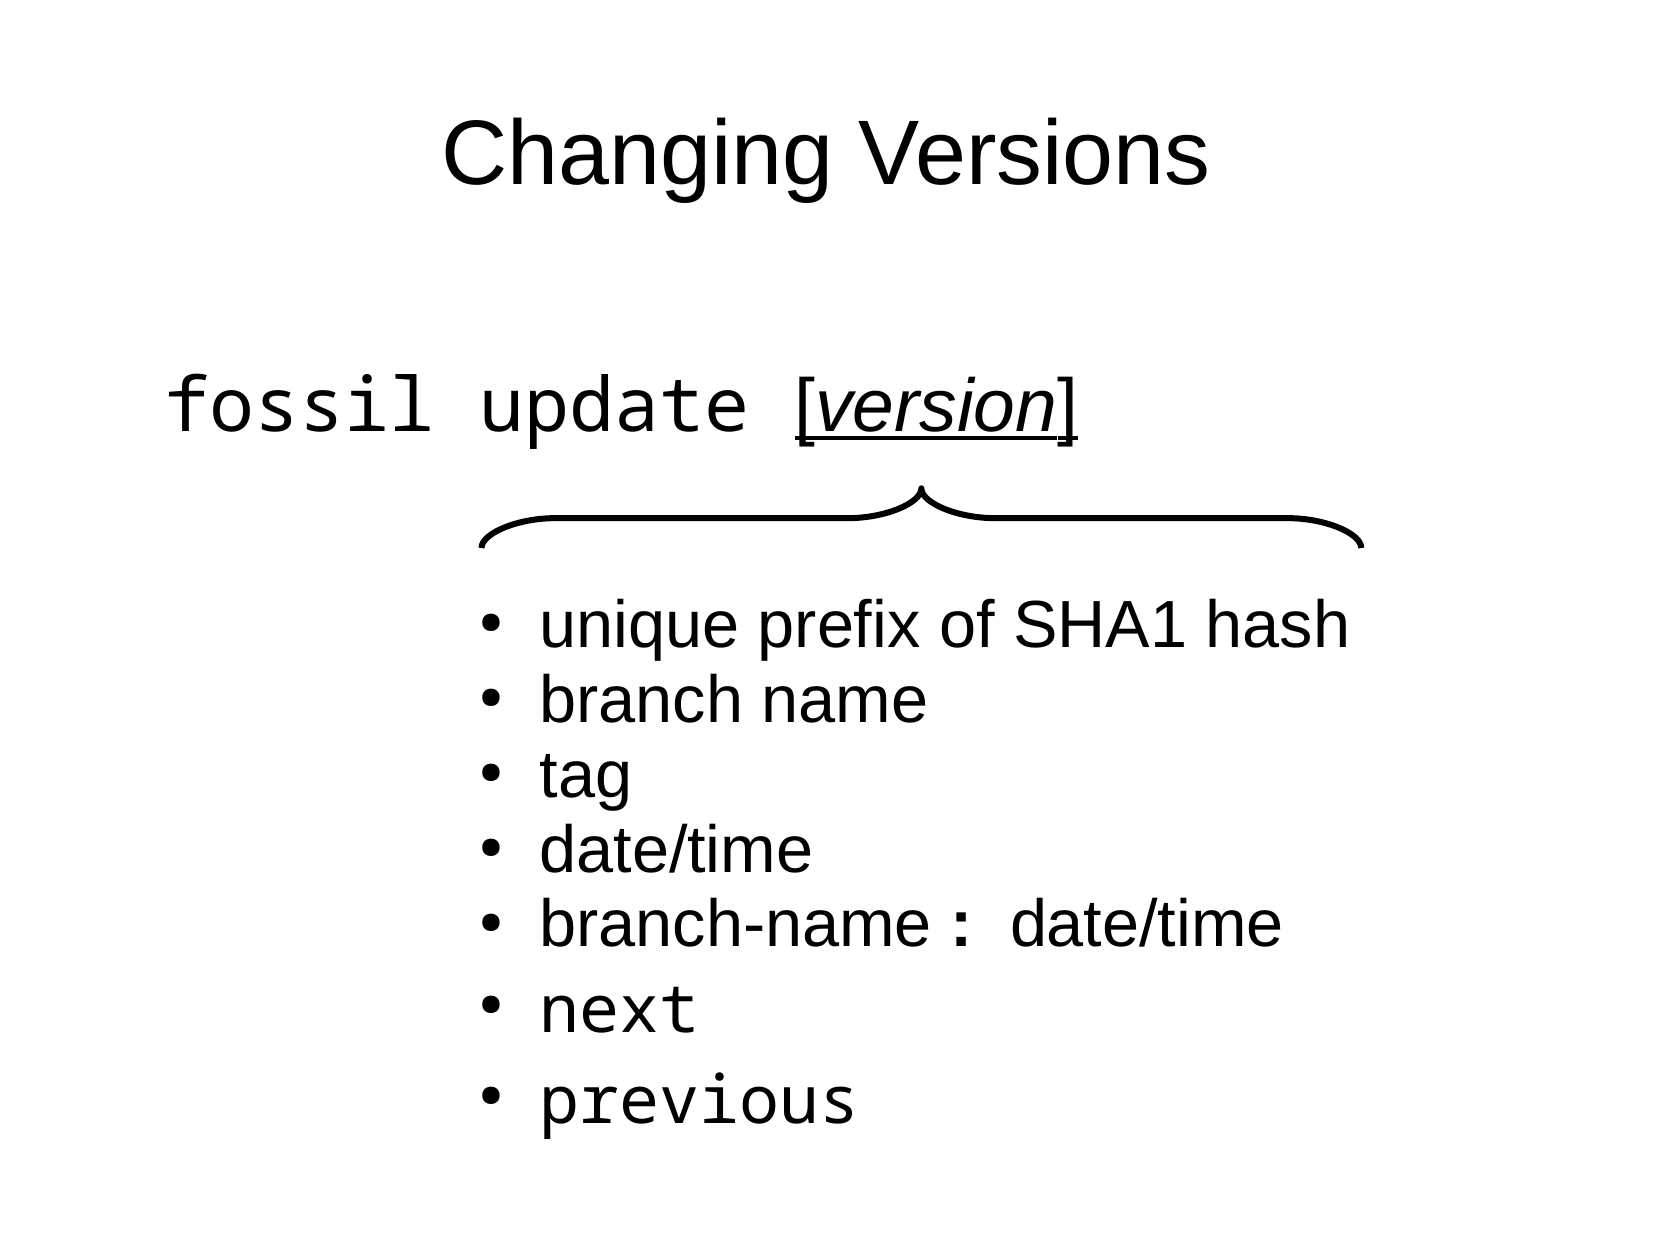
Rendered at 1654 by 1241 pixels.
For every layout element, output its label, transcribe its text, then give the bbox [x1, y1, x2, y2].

text_box fossil update [version] [149, 344, 1093, 446]
text_box unique prefix of SHA1 hash branch name tag date/time branch-name : date/time next previous [464, 580, 1367, 1133]
title Changing Versions [82, 49, 1571, 257]
